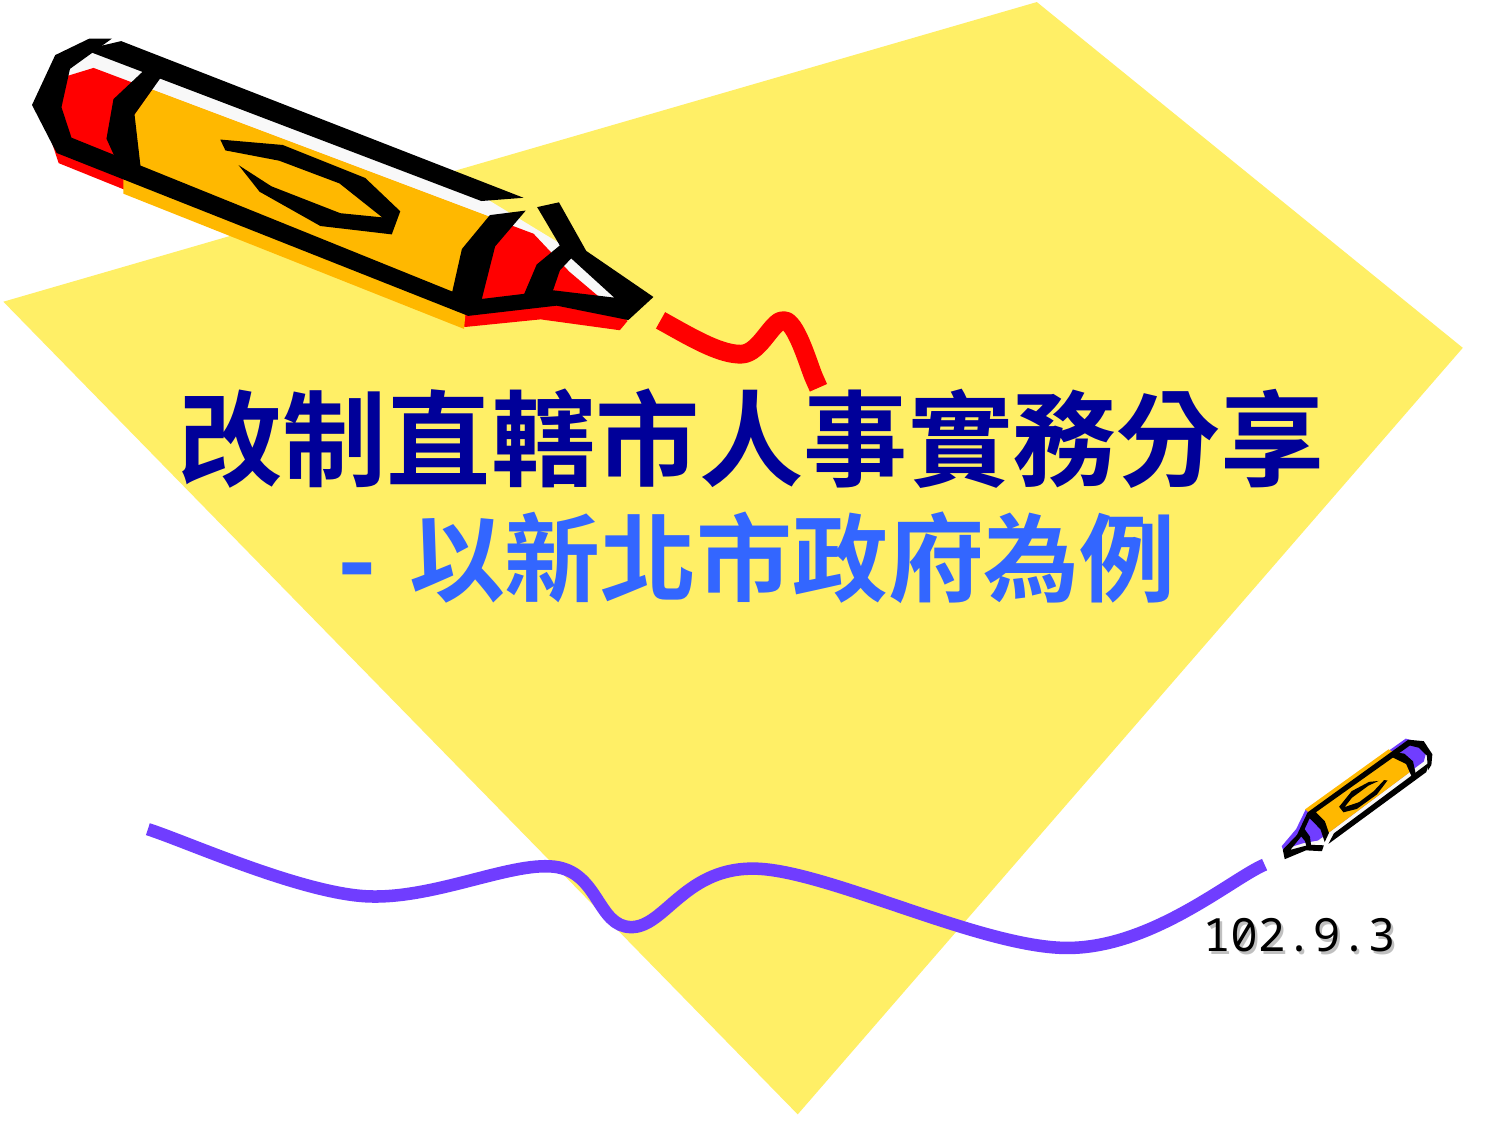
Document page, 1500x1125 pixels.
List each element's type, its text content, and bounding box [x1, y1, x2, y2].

title 改制直轄市人事實務分享 -以新北市政府為例 [76, 207, 1427, 622]
text_box 102.9.3 [1175, 904, 1424, 1011]
